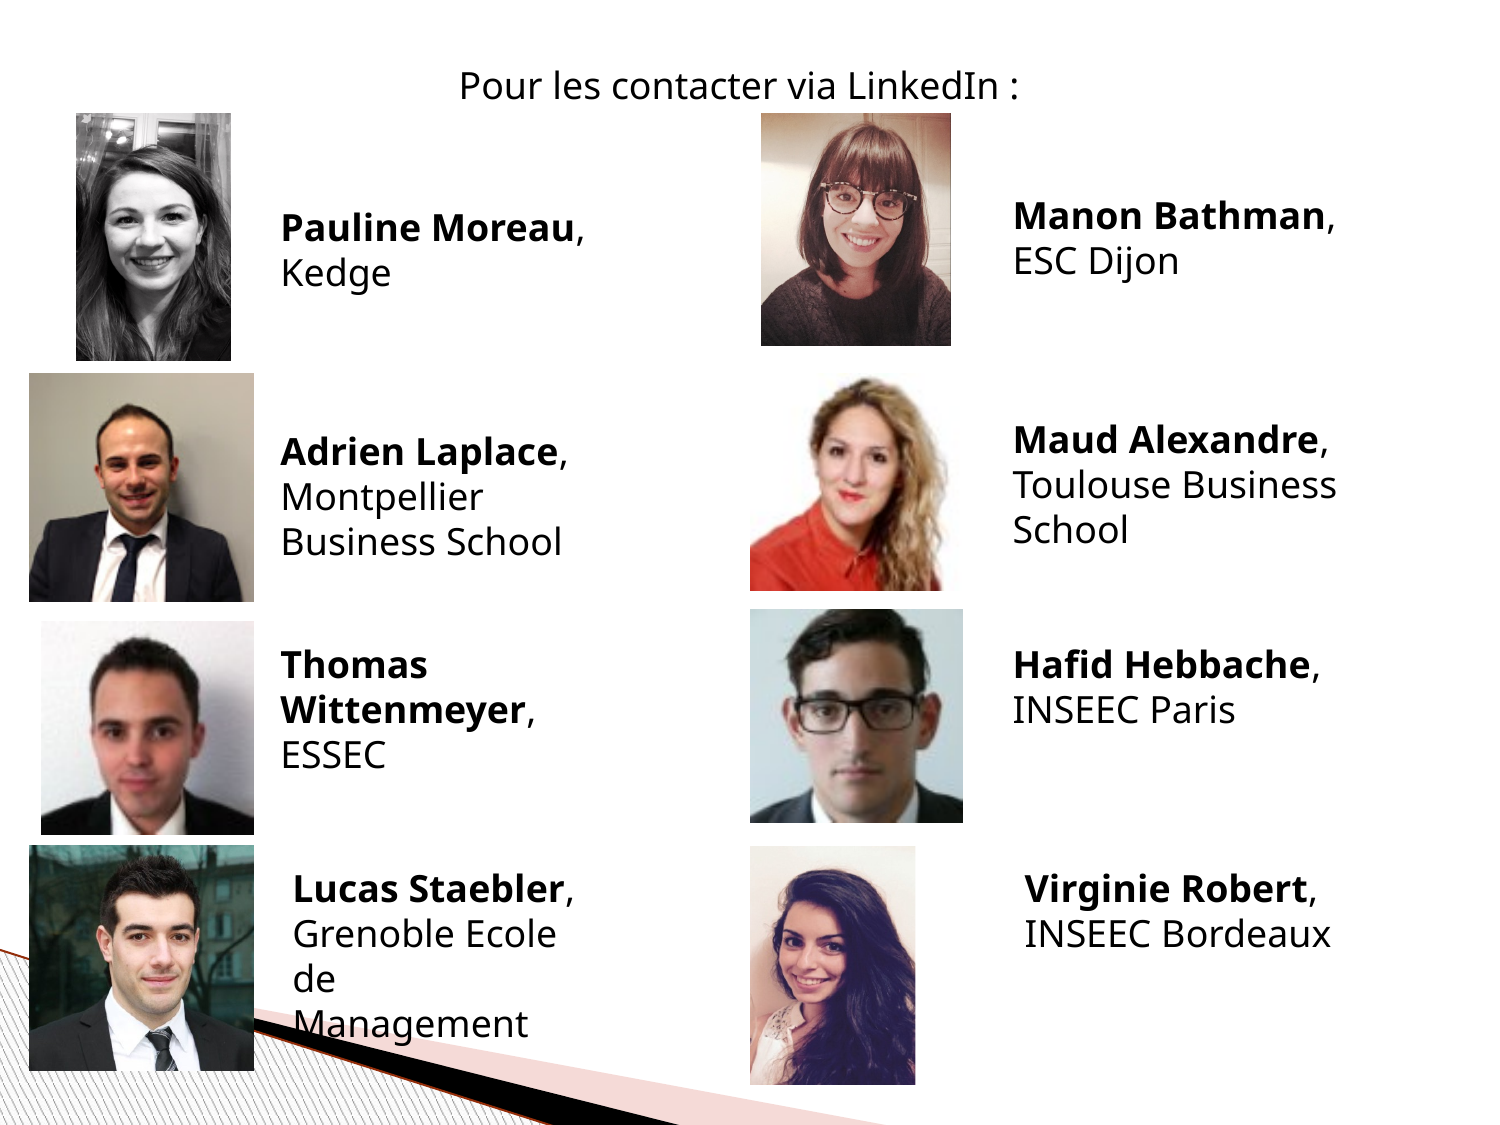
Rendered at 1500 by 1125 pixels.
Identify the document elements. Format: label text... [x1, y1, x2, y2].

picture [750, 846, 916, 1085]
picture [761, 115, 951, 346]
picture [76, 115, 231, 361]
picture [750, 373, 968, 591]
picture [750, 609, 963, 823]
picture [29, 373, 254, 602]
text_box Adrien Laplace, Montpellier Business School [265, 420, 644, 571]
text_box Virginie Robert, INSEEC Bordeaux [1009, 857, 1447, 963]
text_box Lucas Staebler, Grenoble Ecole de Management [277, 857, 597, 1053]
text_box Maud Alexandre, Toulouse Business School [998, 408, 1400, 559]
text_box Manon Bathman, ESC Dijon [998, 184, 1400, 290]
picture [0, 845, 543, 1125]
text_box Hafid Hebbache, INSEEC Paris [998, 633, 1412, 739]
text_box Pauline Moreau, Kedge [265, 196, 691, 302]
text_box Thomas Wittenmeyer, ESSEC [265, 633, 656, 784]
text_box Pour les contacter via LinkedIn : [64, 54, 1424, 115]
picture [41, 621, 254, 835]
